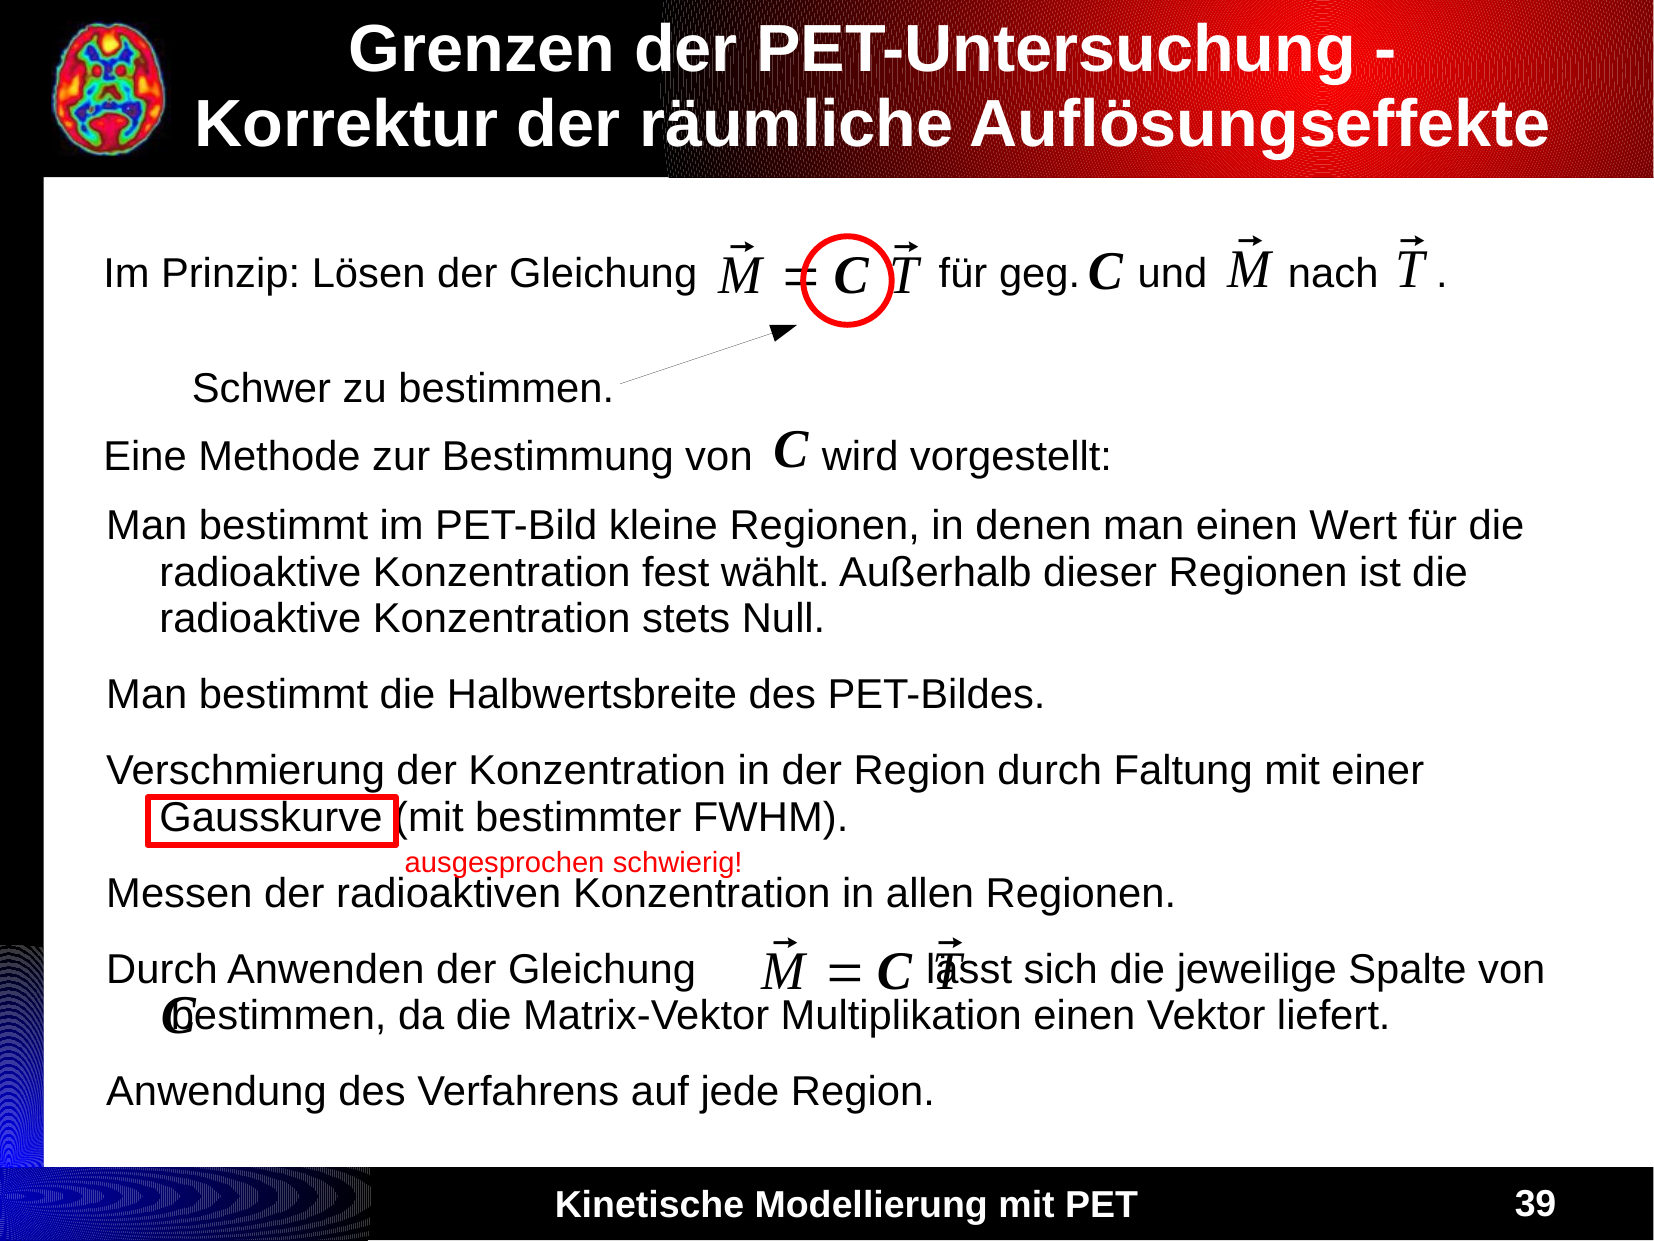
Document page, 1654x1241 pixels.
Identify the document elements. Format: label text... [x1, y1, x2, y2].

text_box Eine Methode zur Bestimmung von wird vorgestellt: [88, 425, 1152, 487]
chart [760, 420, 821, 483]
chart [147, 986, 208, 1049]
list Man bestimmt im PET-Bild kleine Regionen, in denen man einen Wert für die radioaktive Konzentration fest wählt. Außerhalb dieser Regionen ist die radioaktive Konzentration stets Null. Man bestimmt die Halbwertsbreite des PET-Bildes. Verschmierung der Konzentration in der Region durch Faltung mit einer Gausskurve (mit bestimmter FWHM). Messen der radioaktiven Konzentration in allen Regionen. Durch Anwenden der Gleichung lässt sich die jeweilige Spalte von bestimmen, da die Matrix-Vektor Multiplikation einen Vektor liefert. Anwendung des Verfahrens auf jede Region. [88, 501, 1625, 1118]
text_box ausgesprochen schwierig! [389, 838, 798, 887]
text_box 55 [1422, 1175, 1649, 1234]
picture [51, 17, 146, 160]
chart [807, 240, 888, 308]
chart [1381, 233, 1438, 302]
text_box Im Prinzip: Lösen der Gleichung für geg. und nach . [934, 242, 1074, 304]
text_box Im Prinzip: Lösen der Gleichung für geg. und nach . [1136, 242, 1625, 304]
text_box Im Prinzip: Lösen der Gleichung für geg. und nach . [88, 242, 701, 304]
chart [745, 935, 977, 1004]
title Grenzen der PET-Untersuchung - Korrektur der räumliche Auflösungseffekte [146, 10, 1601, 161]
chart [1074, 242, 1136, 305]
text_box [0, 0, 1654, 1241]
chart [701, 239, 823, 308]
text_box Schwer zu bestimmen. [177, 357, 827, 420]
chart [872, 239, 934, 308]
text_box Kinetische Modellierung mit PET [512, 1176, 1182, 1235]
chart [1210, 233, 1283, 302]
